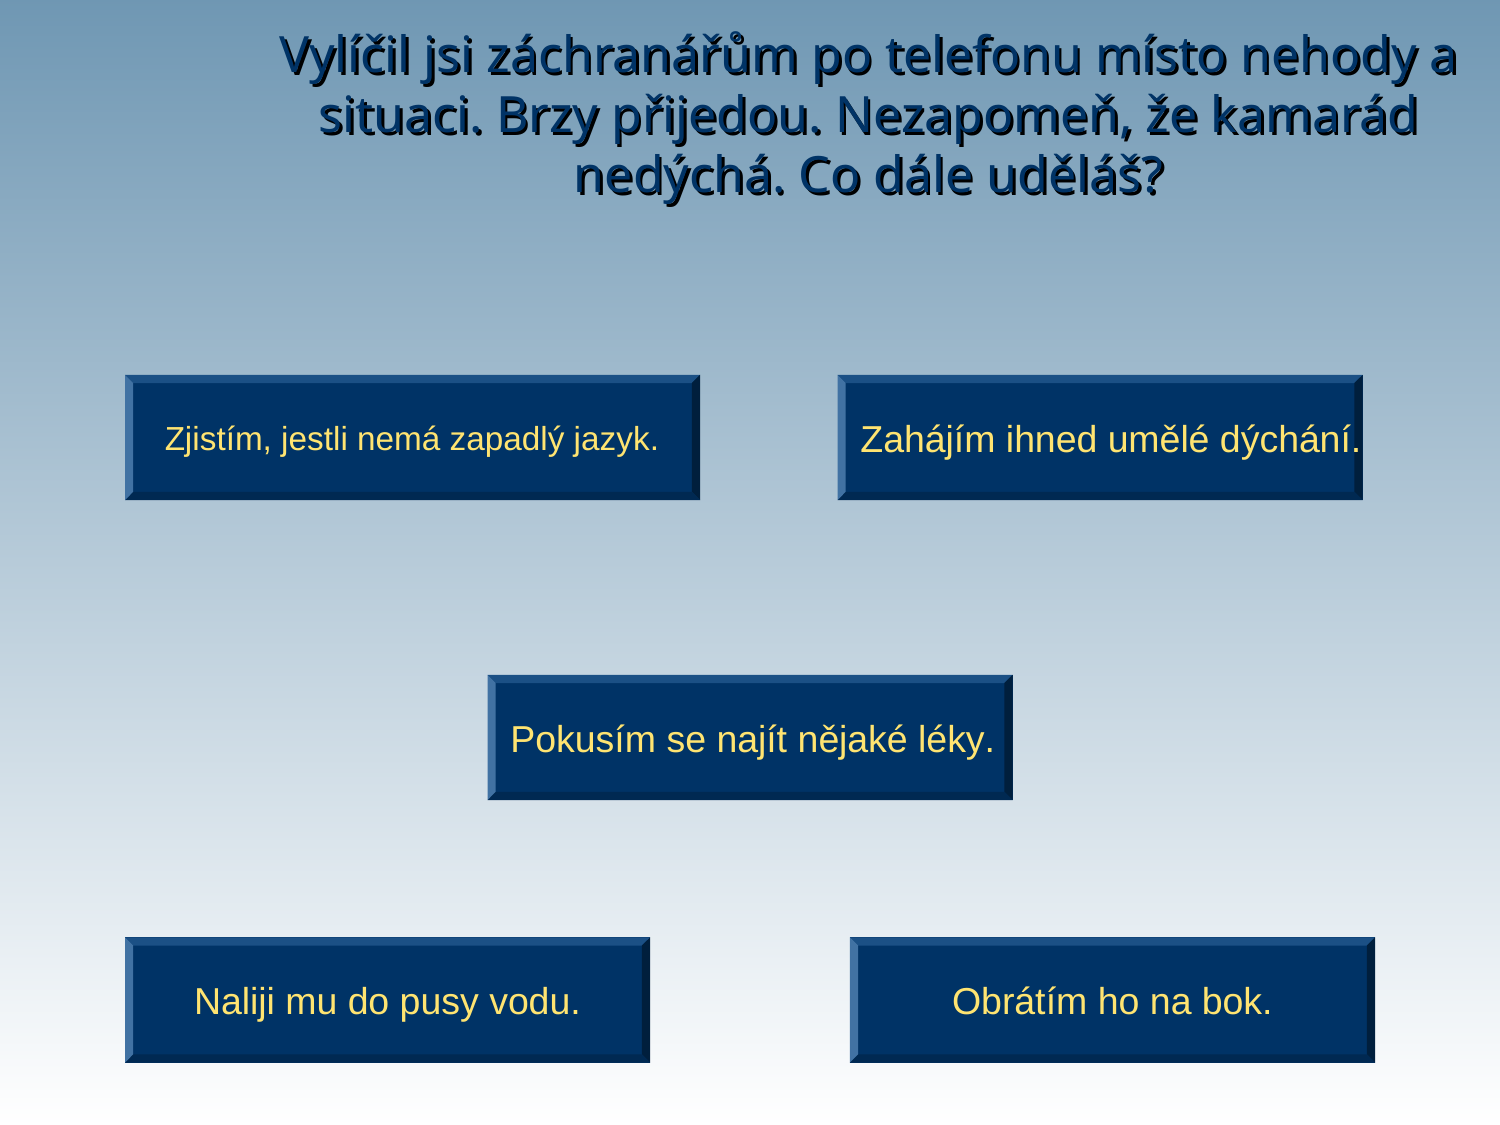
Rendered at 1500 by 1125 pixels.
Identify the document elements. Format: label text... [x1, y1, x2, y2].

text_box POKRAČOVAT [126, 937, 649, 946]
list Připiš si 1 bod. [488, 674, 1012, 684]
title Vylíčil jsi záchranářům po telefonu místo nehody a situaci. Brzy přijedou. Nezapomeň, že kamarád nedýchá. Co dále uděláš? [237, 15, 1500, 211]
list Nepřipisuj si žádný bod. Správná odpověď byla: Zajistit čerstvý vzduch a volat 155. [126, 374, 699, 384]
title SPRÁVNĚ! [838, 374, 1362, 384]
text_box Zjistím, jestli nemá zapadlý jazyk. [134, 384, 691, 491]
text_box Naliji mu do pusy vodu. [134, 946, 641, 1054]
text_box Pokusím se najít nějaké léky. [496, 684, 1004, 791]
text_box Obrátím ho na bok. [859, 946, 1366, 1054]
text_box DALŠÍ OTÁZKA [851, 937, 1374, 946]
text_box Zahájím ihned umělé dýchání. [846, 384, 1354, 491]
